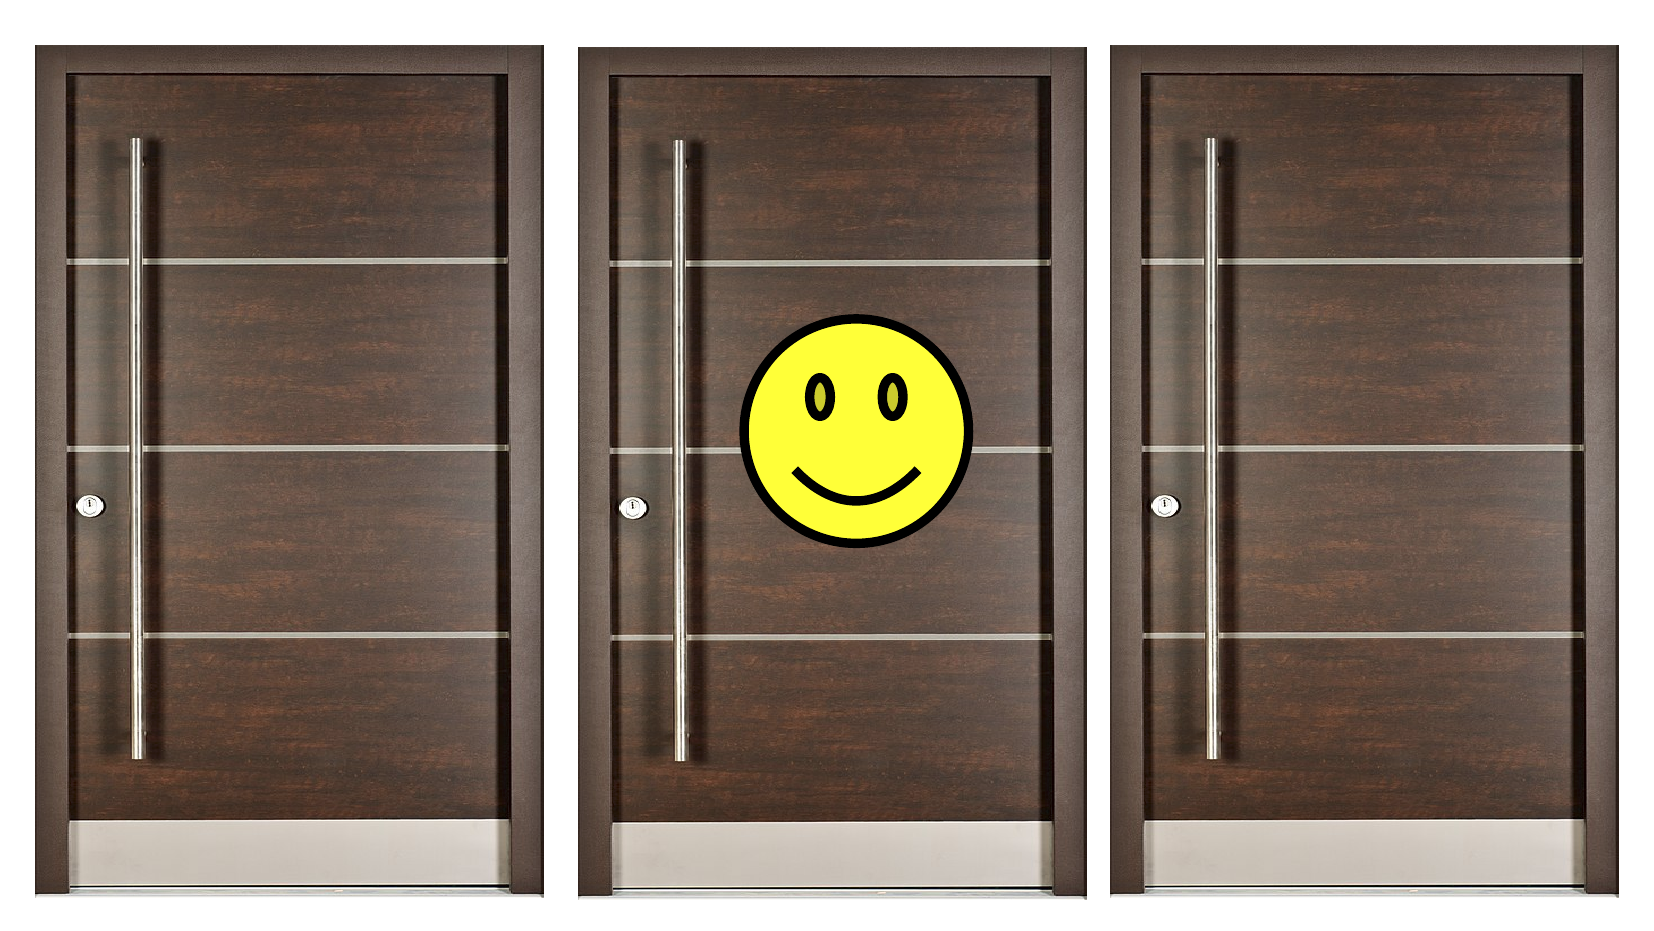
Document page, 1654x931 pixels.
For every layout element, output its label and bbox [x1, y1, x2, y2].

picture [35, 45, 544, 898]
picture [578, 47, 1087, 900]
text_box [744, 318, 969, 544]
picture [1110, 45, 1619, 898]
